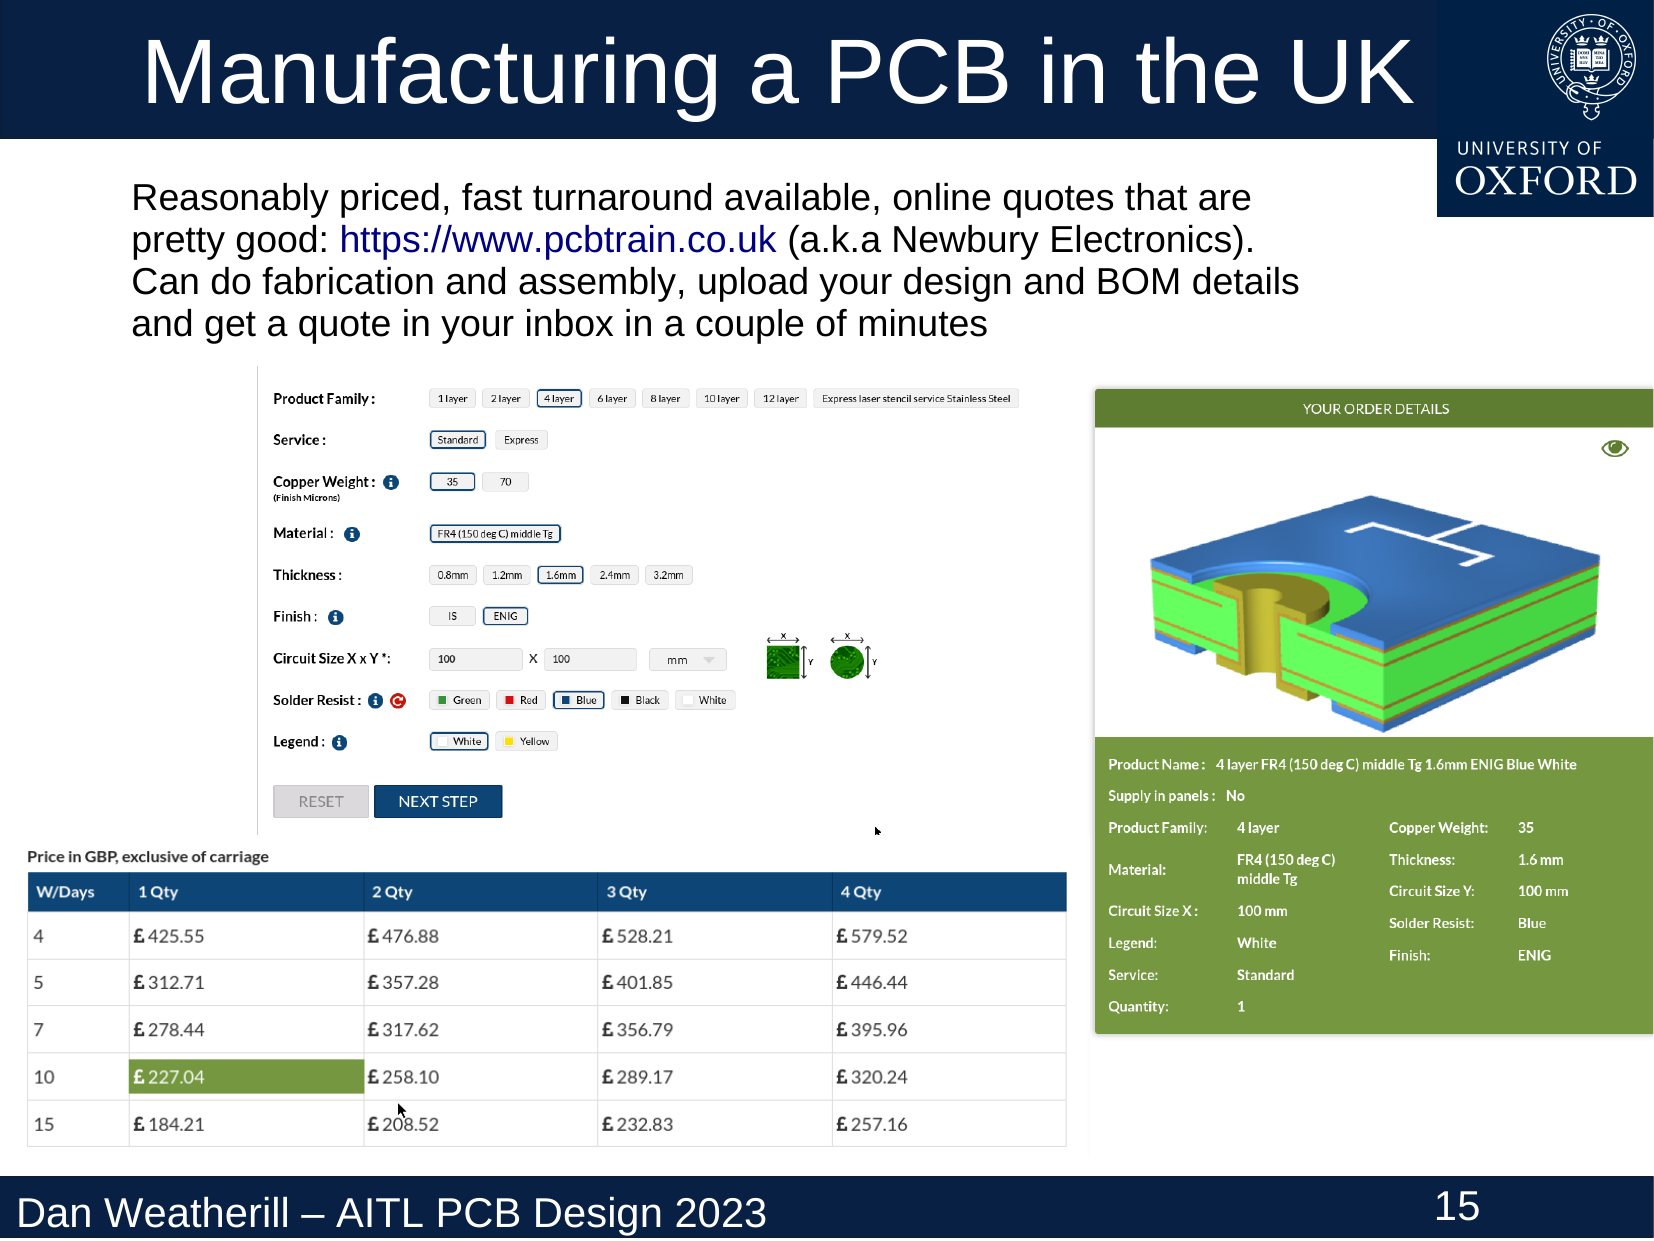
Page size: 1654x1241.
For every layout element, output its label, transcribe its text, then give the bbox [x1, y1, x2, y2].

picture [1437, 0, 1654, 217]
title Manufacturing a PCB in the UK [35, 0, 1524, 177]
text_box Reasonably priced, fast turnaround available, online quotes that are pretty good: https://www.pcbtrain.co.uk (a.k.a Newbury Electronics). Can do fabrication and assembly, upload your design and BOM details and get a quote in your inbox in a couple of minutes [116, 169, 1322, 352]
picture [19, 366, 1654, 1156]
